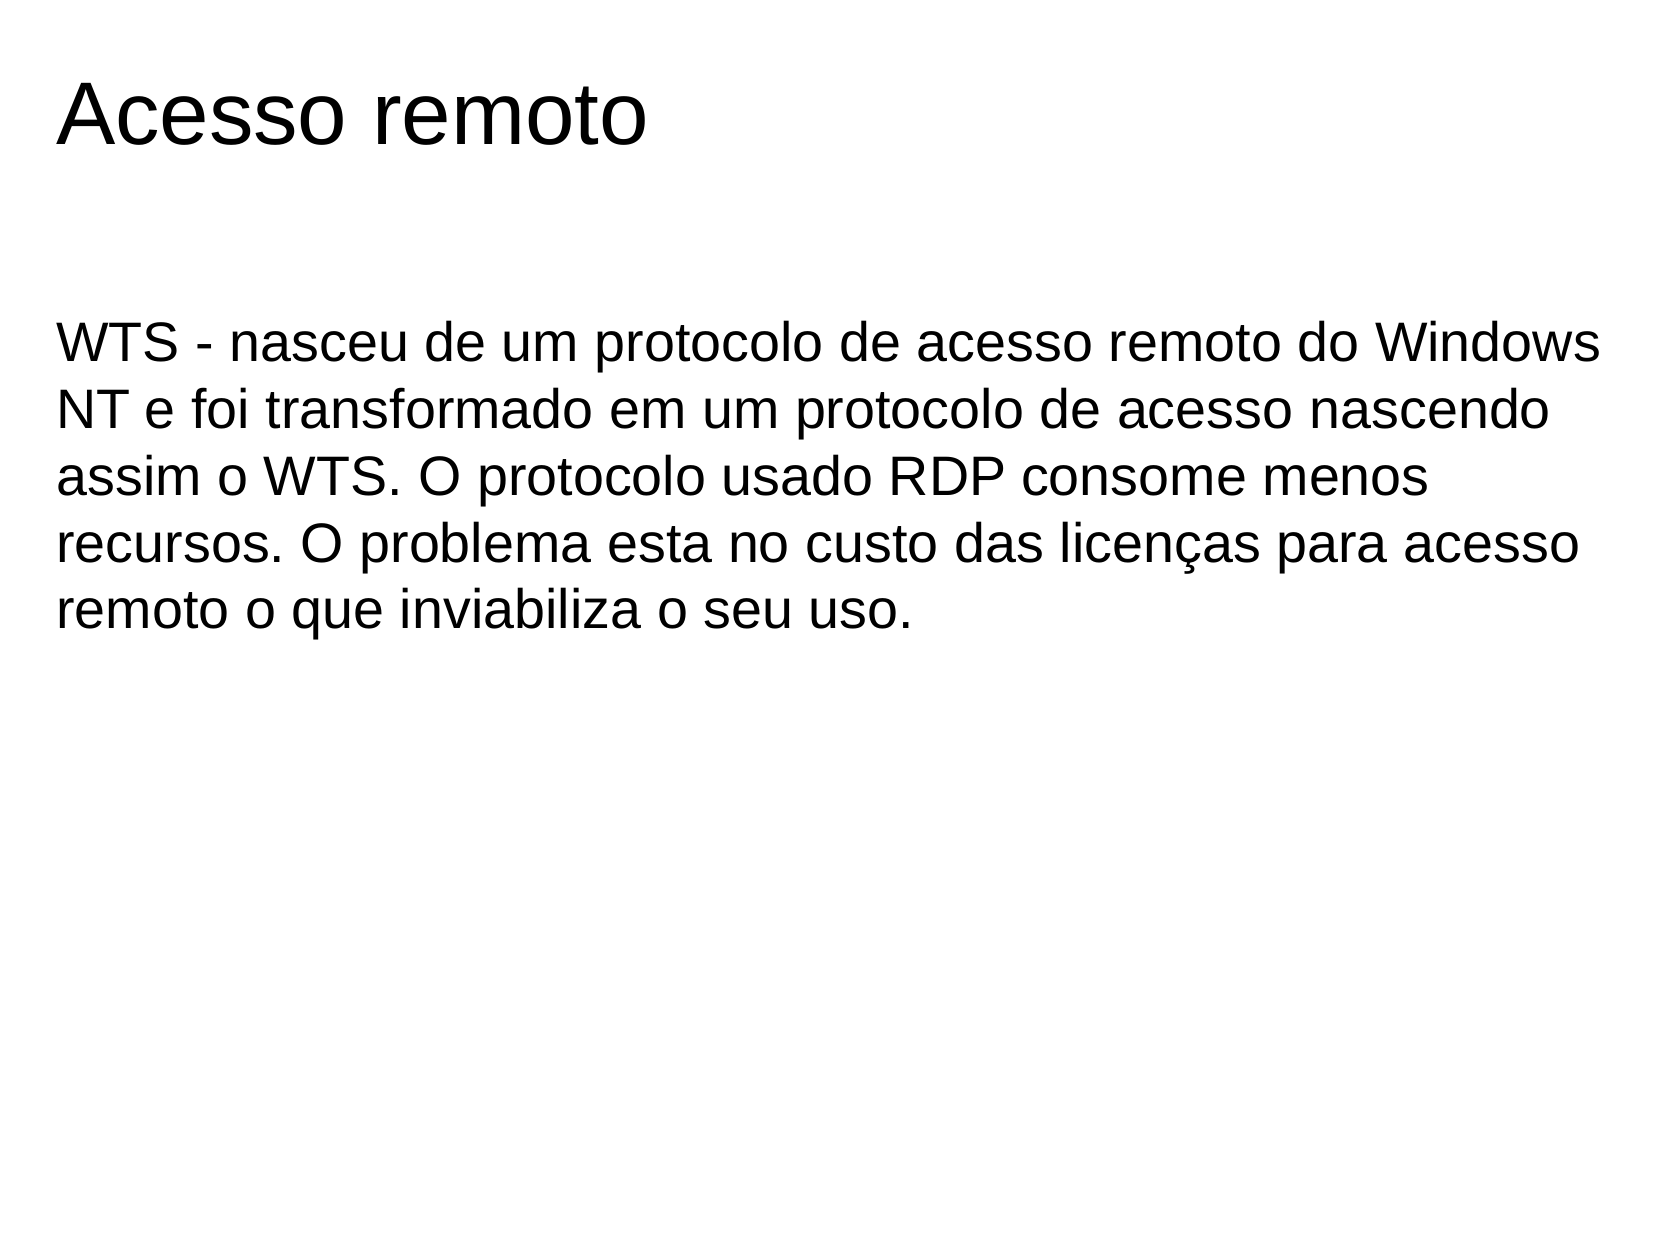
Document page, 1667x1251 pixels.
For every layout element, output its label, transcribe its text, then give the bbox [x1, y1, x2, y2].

list WTS - nasceu de um protocolo de acesso remoto do Windows NT e foi transformado em um protocolo de acesso nascendo assim o WTS. O protocolo usado RDP consome menos recursos. O problema esta no custo das licenças para acesso remoto o que inviabiliza o seu uso. [50, 300, 1630, 1213]
title Acesso remoto [49, 49, 1630, 213]
